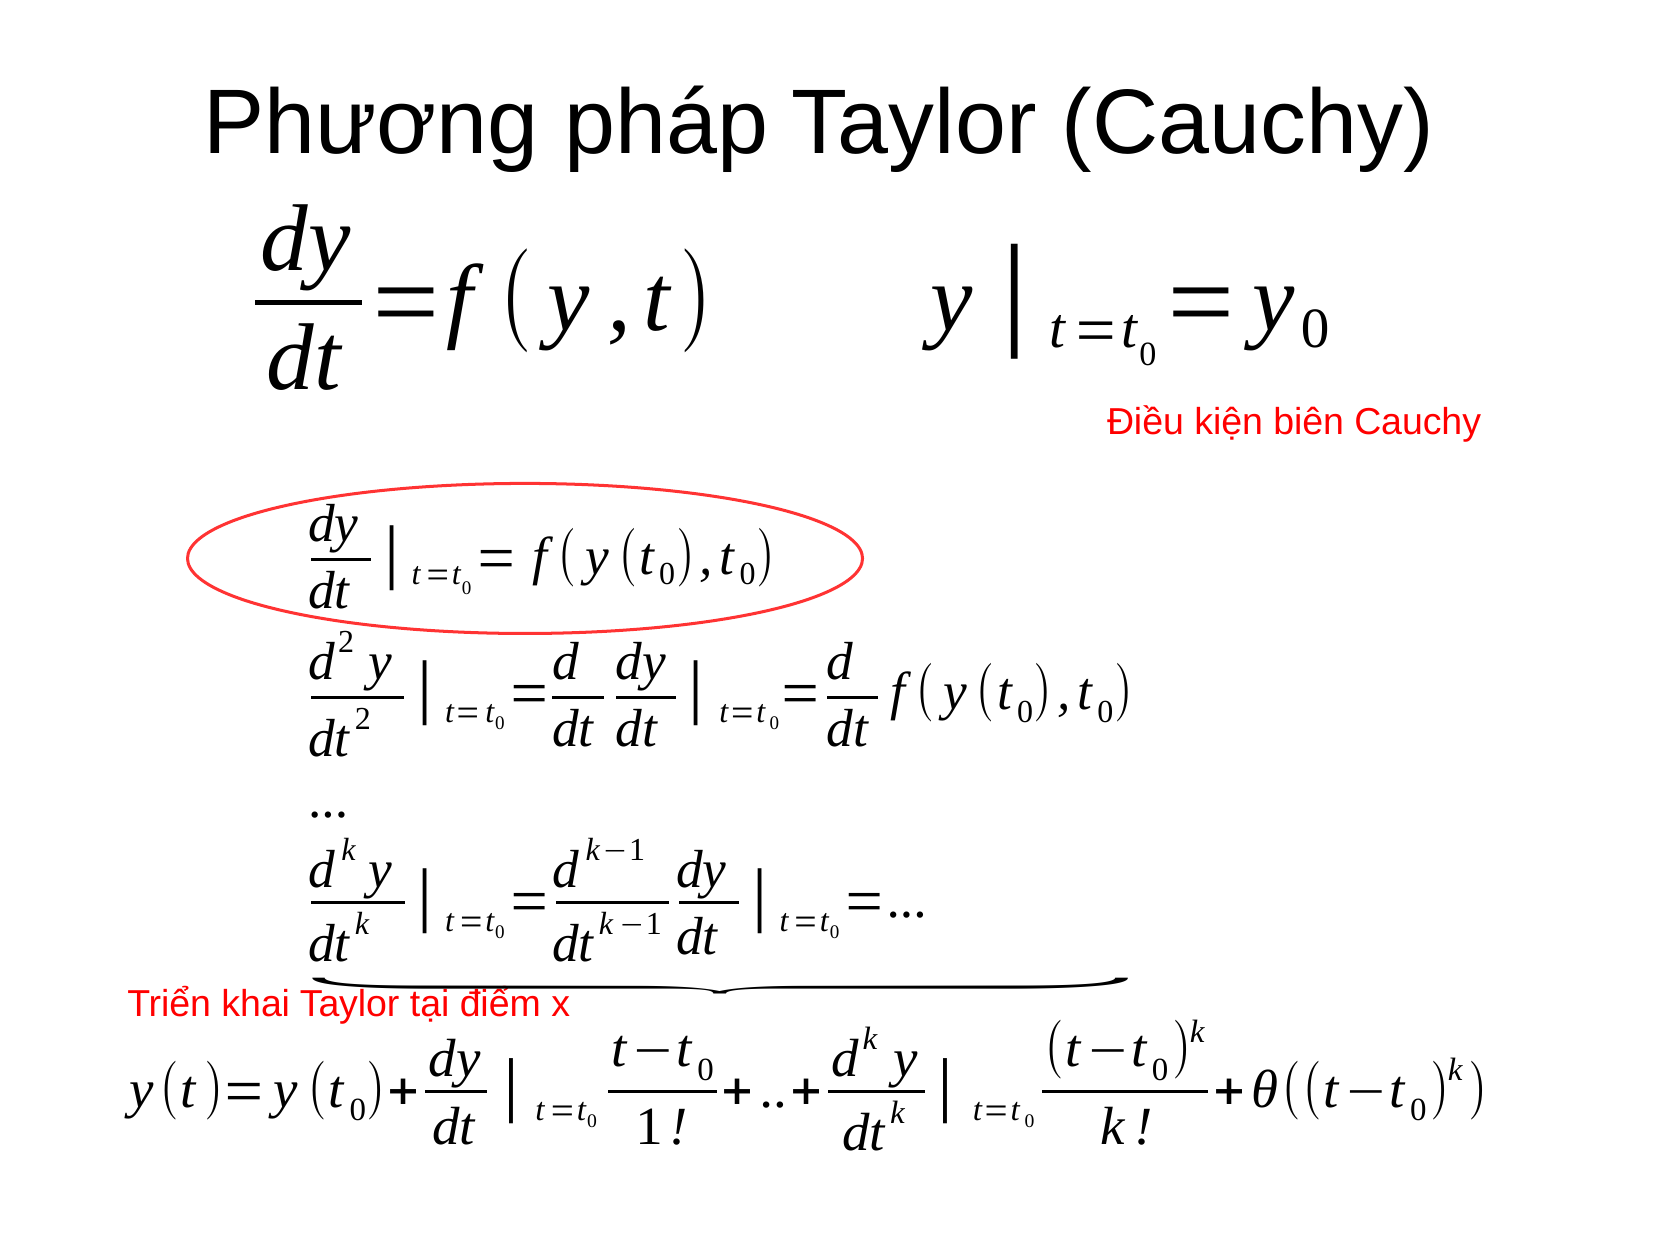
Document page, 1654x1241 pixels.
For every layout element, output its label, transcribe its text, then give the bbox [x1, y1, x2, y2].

text_box Triển khai Taylor tại điểm x [112, 975, 287, 1032]
text_box Điều kiện biên Cauchy [1092, 393, 1501, 451]
title Phương pháp Taylor (Cauchy) [75, 17, 1564, 226]
chart [287, 494, 860, 631]
chart [108, 494, 1500, 1163]
chart [287, 494, 334, 503]
chart [225, 187, 1355, 413]
